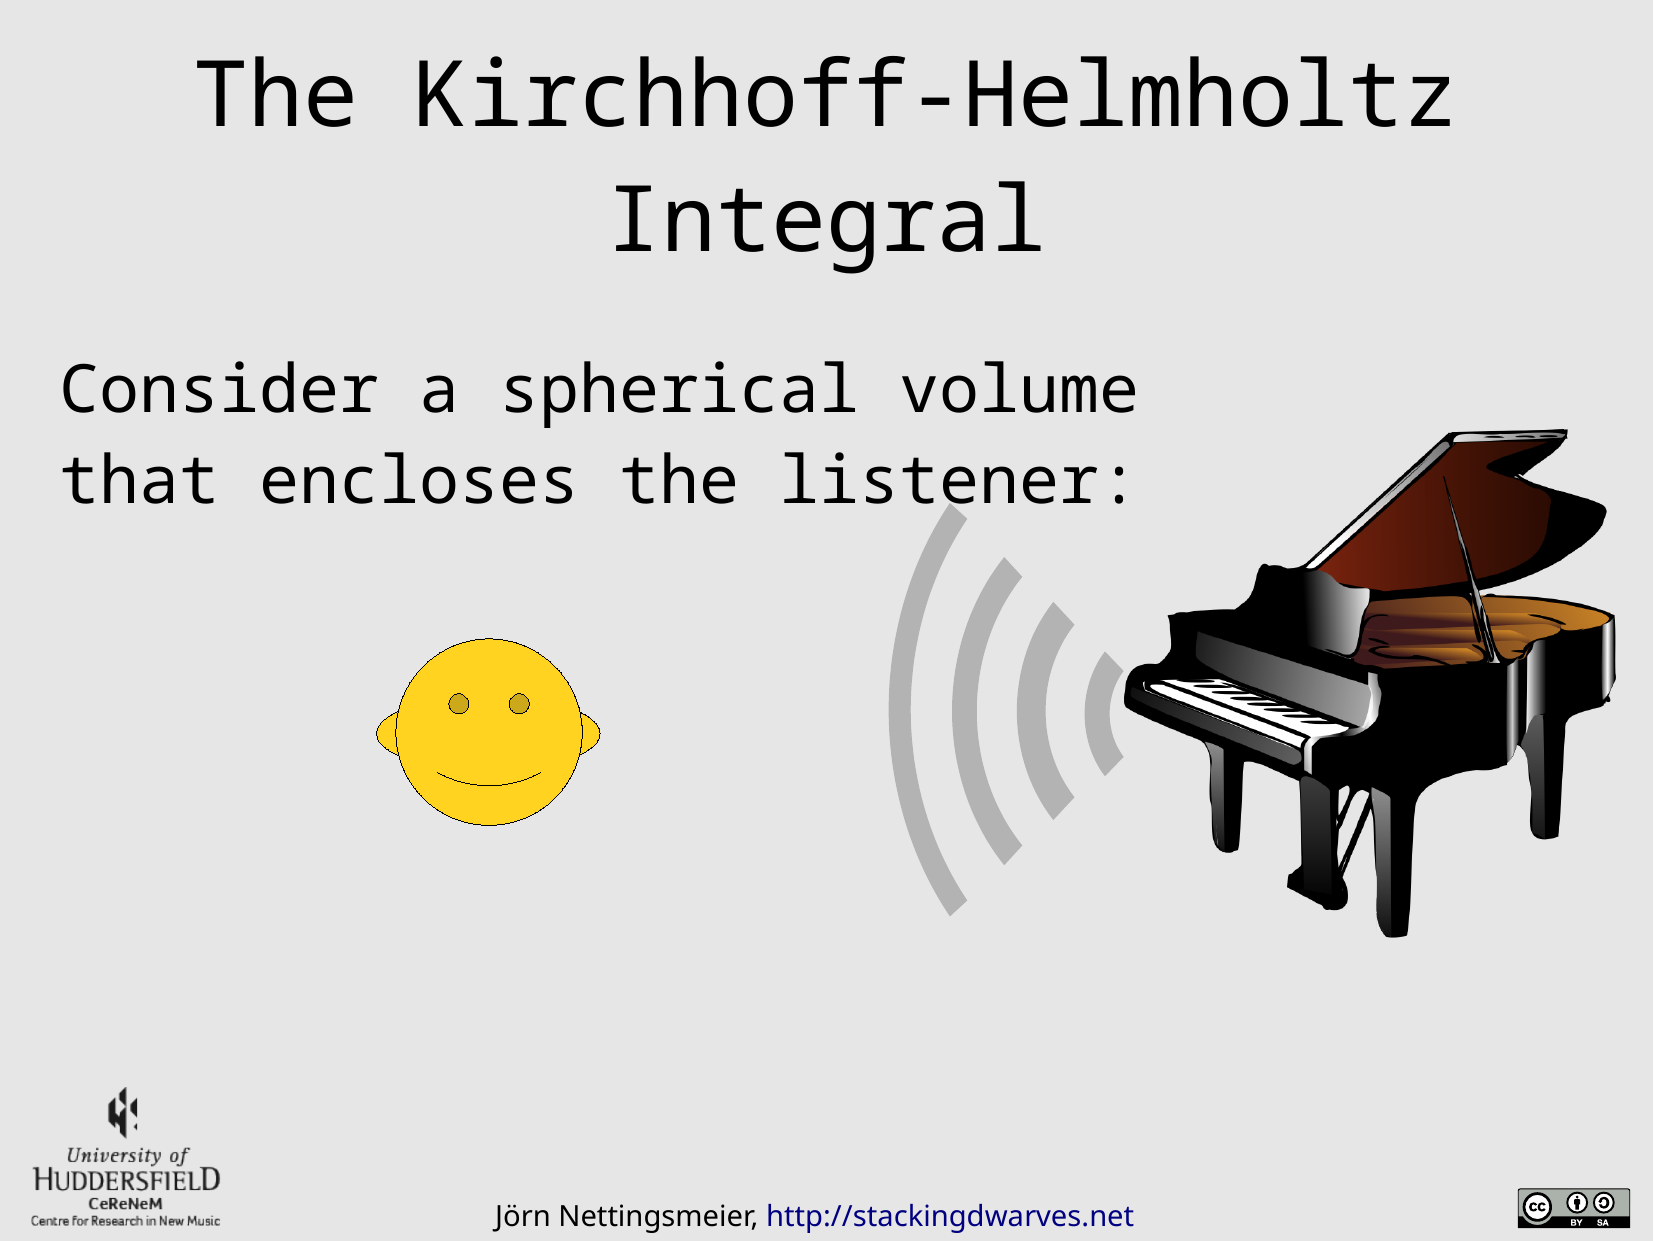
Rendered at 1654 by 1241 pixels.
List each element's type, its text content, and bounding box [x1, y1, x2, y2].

text_box [1084, 651, 1124, 777]
text_box [952, 557, 1023, 866]
text_box [1016, 601, 1075, 821]
text_box [888, 504, 968, 917]
picture [1124, 429, 1616, 938]
text_box [376, 638, 601, 826]
picture [31, 1087, 222, 1229]
text_box Consider a spherical volume that encloses the listener: [0, 333, 1200, 504]
title The Kirchhoff-Helmholtz Integral [82, 45, 1571, 261]
